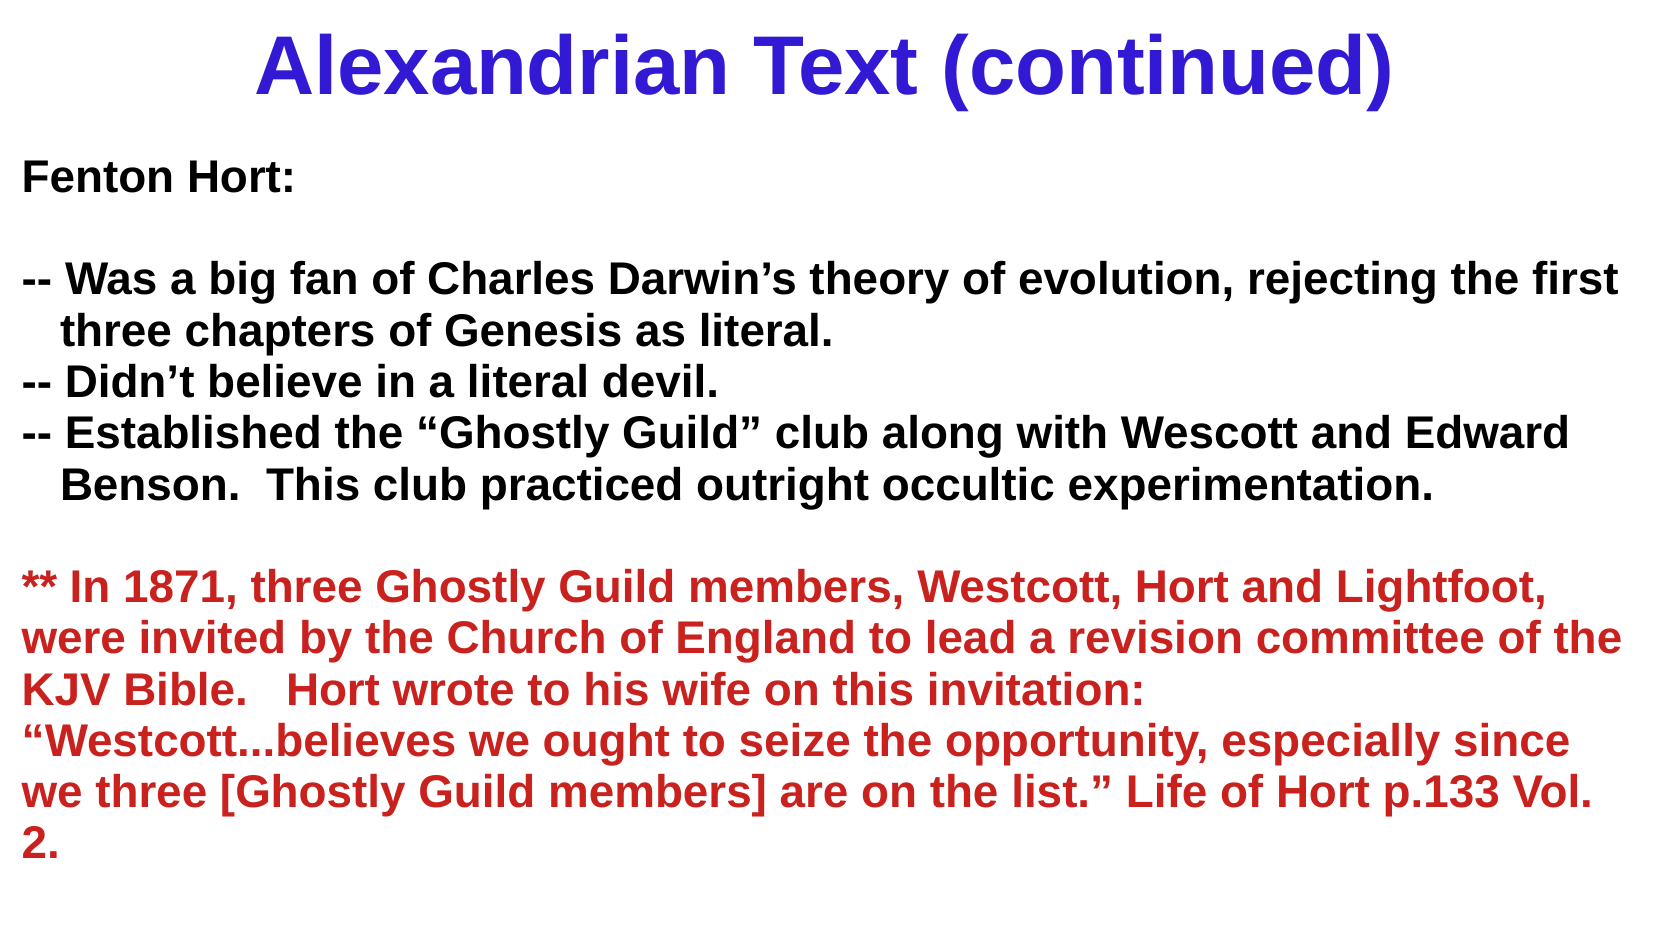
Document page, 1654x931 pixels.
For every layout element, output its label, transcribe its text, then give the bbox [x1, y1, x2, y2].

text_box Alexandrian Text (continued) [9, 11, 1640, 120]
text_box Fenton Hort: -- Was a big fan of Charles Darwin’s theory of evolution, rejecting the first three chapters of Genesis as literal. -- Didn’t believe in a literal devil. -- Established the “Ghostly Guild” club along with Wescott and Edward Benson. This club practiced outright occultic experimentation. ** In 1871, three Ghostly Guild members, Westcott, Hort and Lightfoot, were invited by the Church of England to lead a revision committee of the KJV Bible. Hort wrote to his wife on this invitation: “Westcott...believes we ought to seize the opportunity, especially since we three [Ghostly Guild members] are on the list.” Life of Hort p.133 Vol. 2. [6, 143, 1648, 928]
